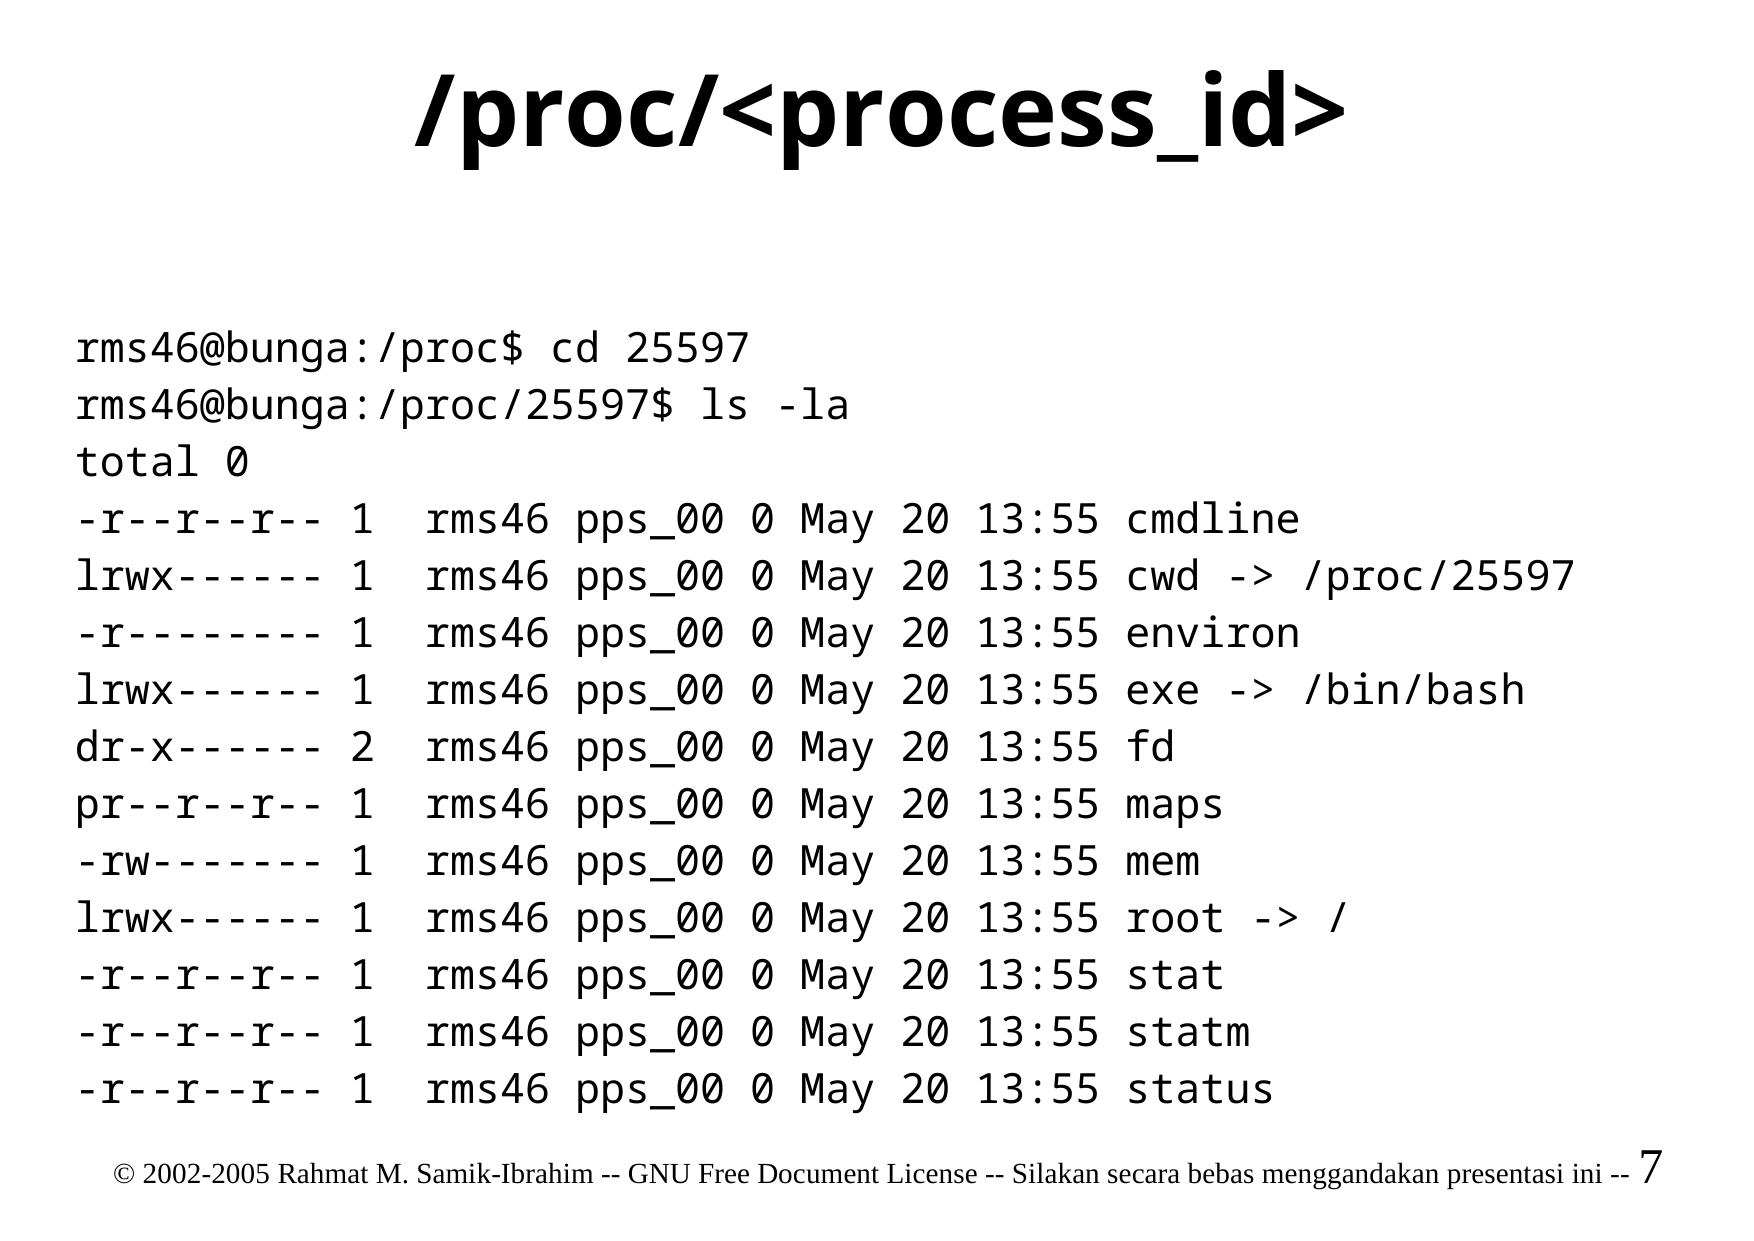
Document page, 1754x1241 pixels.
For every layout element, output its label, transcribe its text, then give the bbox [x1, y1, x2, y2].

text_box rms46@bunga:/proc$ cd 25597 rms46@bunga:/proc/25597$ ls -la total 0 -r--r--r-- 1 rms46 pps_00 0 May 20 13:55 cmdline lrwx------ 1 rms46 pps_00 0 May 20 13:55 cwd -> /proc/25597 -r-------- 1 rms46 pps_00 0 May 20 13:55 environ lrwx------ 1 rms46 pps_00 0 May 20 13:55 exe -> /bin/bash dr-x------ 2 rms46 pps_00 0 May 20 13:55 fd pr--r--r-- 1 rms46 pps_00 0 May 20 13:55 maps -rw------- 1 rms46 pps_00 0 May 20 13:55 mem lrwx------ 1 rms46 pps_00 0 May 20 13:55 root -> / -r--r--r-- 1 rms46 pps_00 0 May 20 13:55 stat -r--r--r-- 1 rms46 pps_00 0 May 20 13:55 statm -r--r--r-- 1 rms46 pps_00 0 May 20 13:55 status [74, 318, 1653, 1047]
title /proc/<process_id> [173, 43, 1591, 171]
